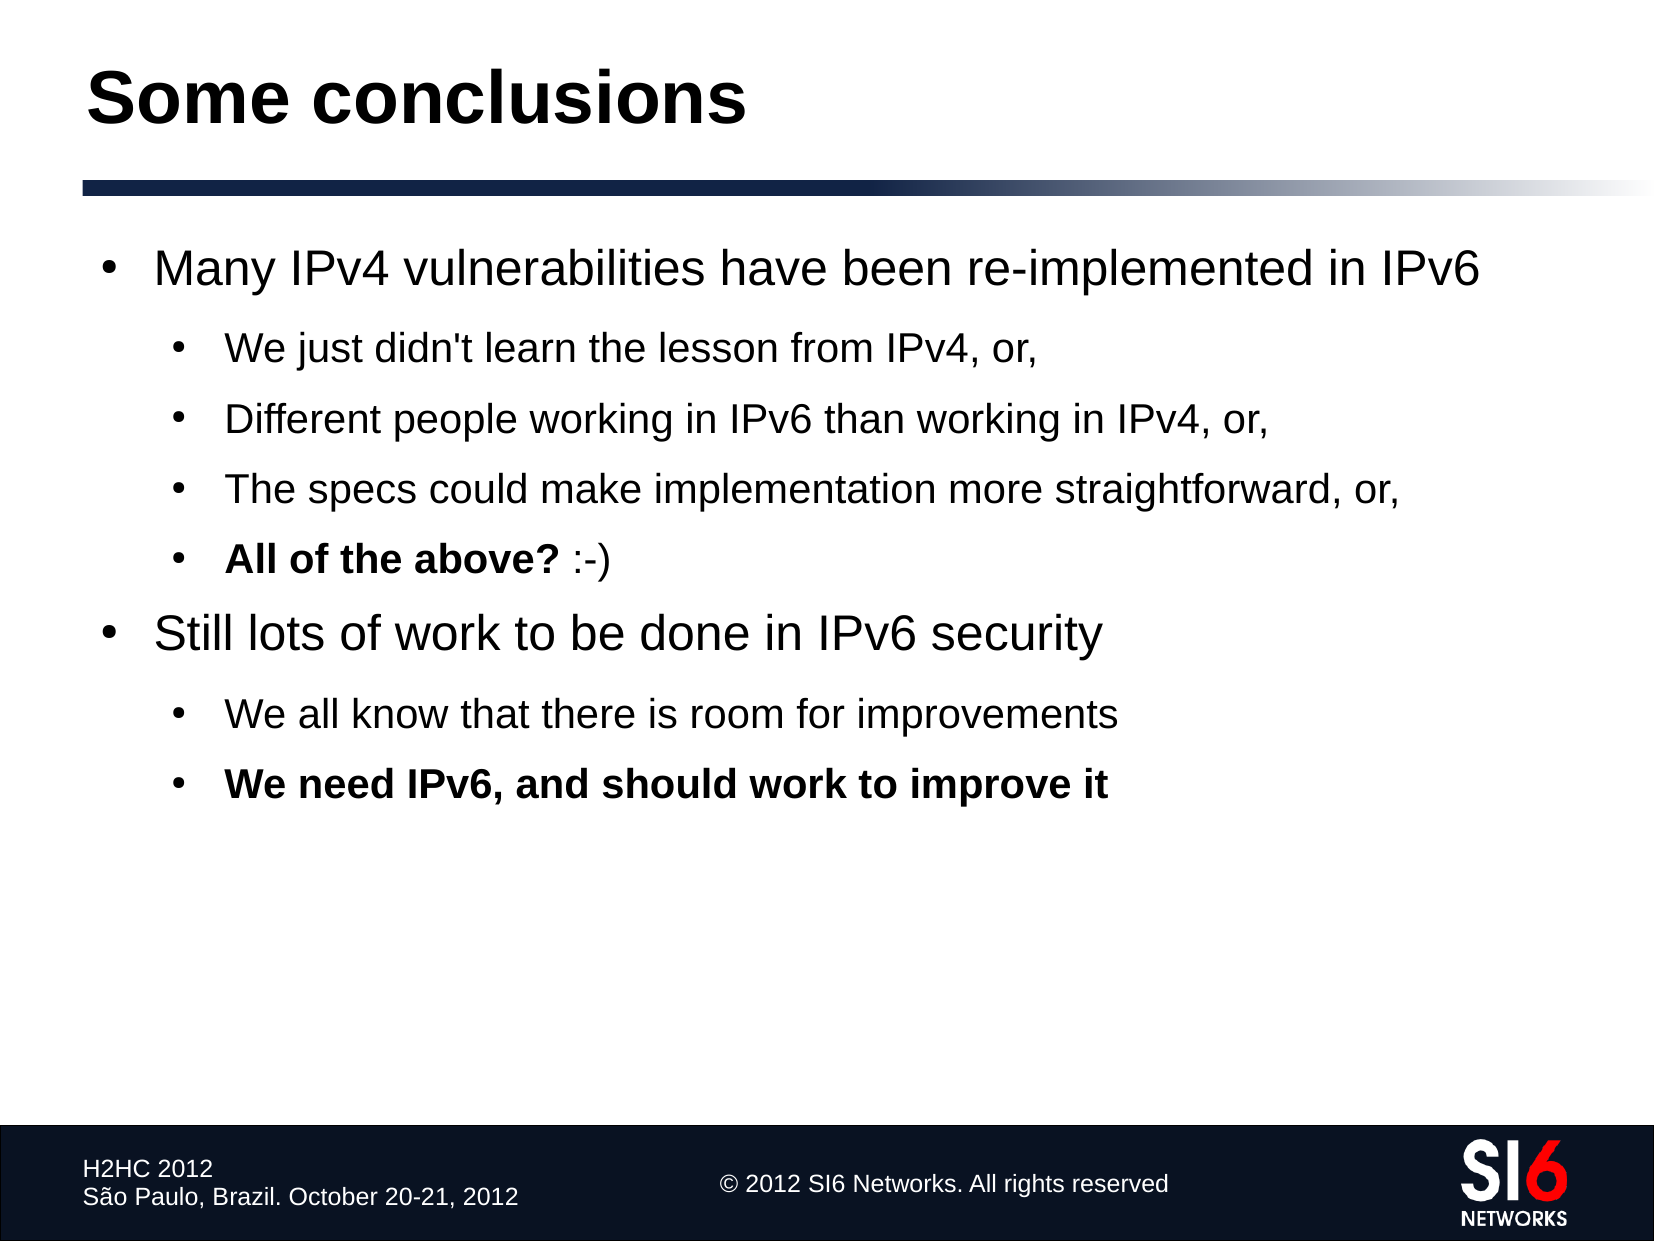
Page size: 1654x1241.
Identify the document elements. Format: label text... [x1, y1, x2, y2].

title Some conclusions [86, 30, 1576, 166]
list Many IPv4 vulnerabilities have been re-implemented in IPv6 We just didn't learn the lesson from IPv4, or, Different people working in IPv6 than working in IPv4, or, The specs could make implementation more straightforward, or, All of the above? :-) Still lots of work to be done in IPv6 security We all know that there is room for improvements We need IPv6, and should work to improve it [82, 240, 1571, 1059]
picture [1461, 1139, 1567, 1226]
